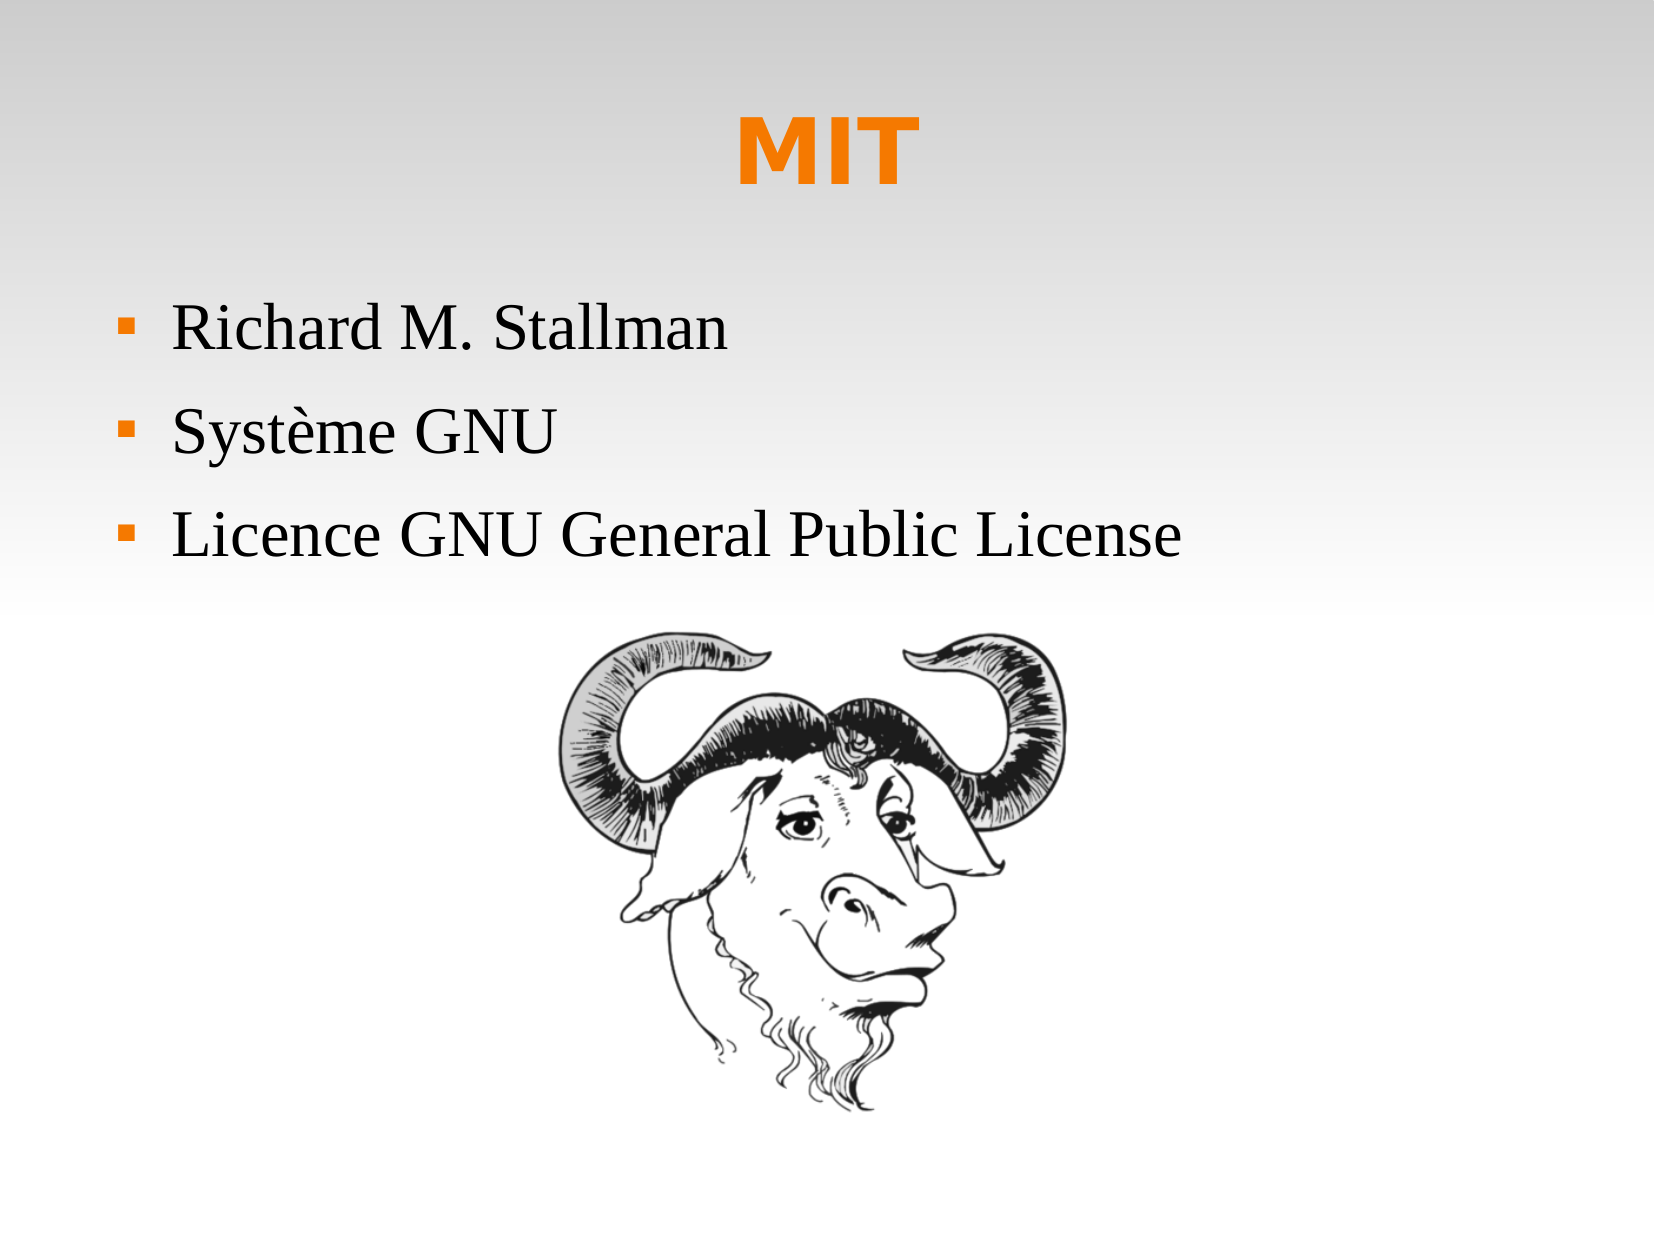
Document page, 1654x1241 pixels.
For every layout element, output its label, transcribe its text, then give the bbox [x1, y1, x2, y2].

list Richard M. Stallman Système GNU Licence GNU General Public License [82, 290, 1571, 1094]
picture [528, 590, 1093, 1155]
title MIT [82, 56, 1571, 250]
